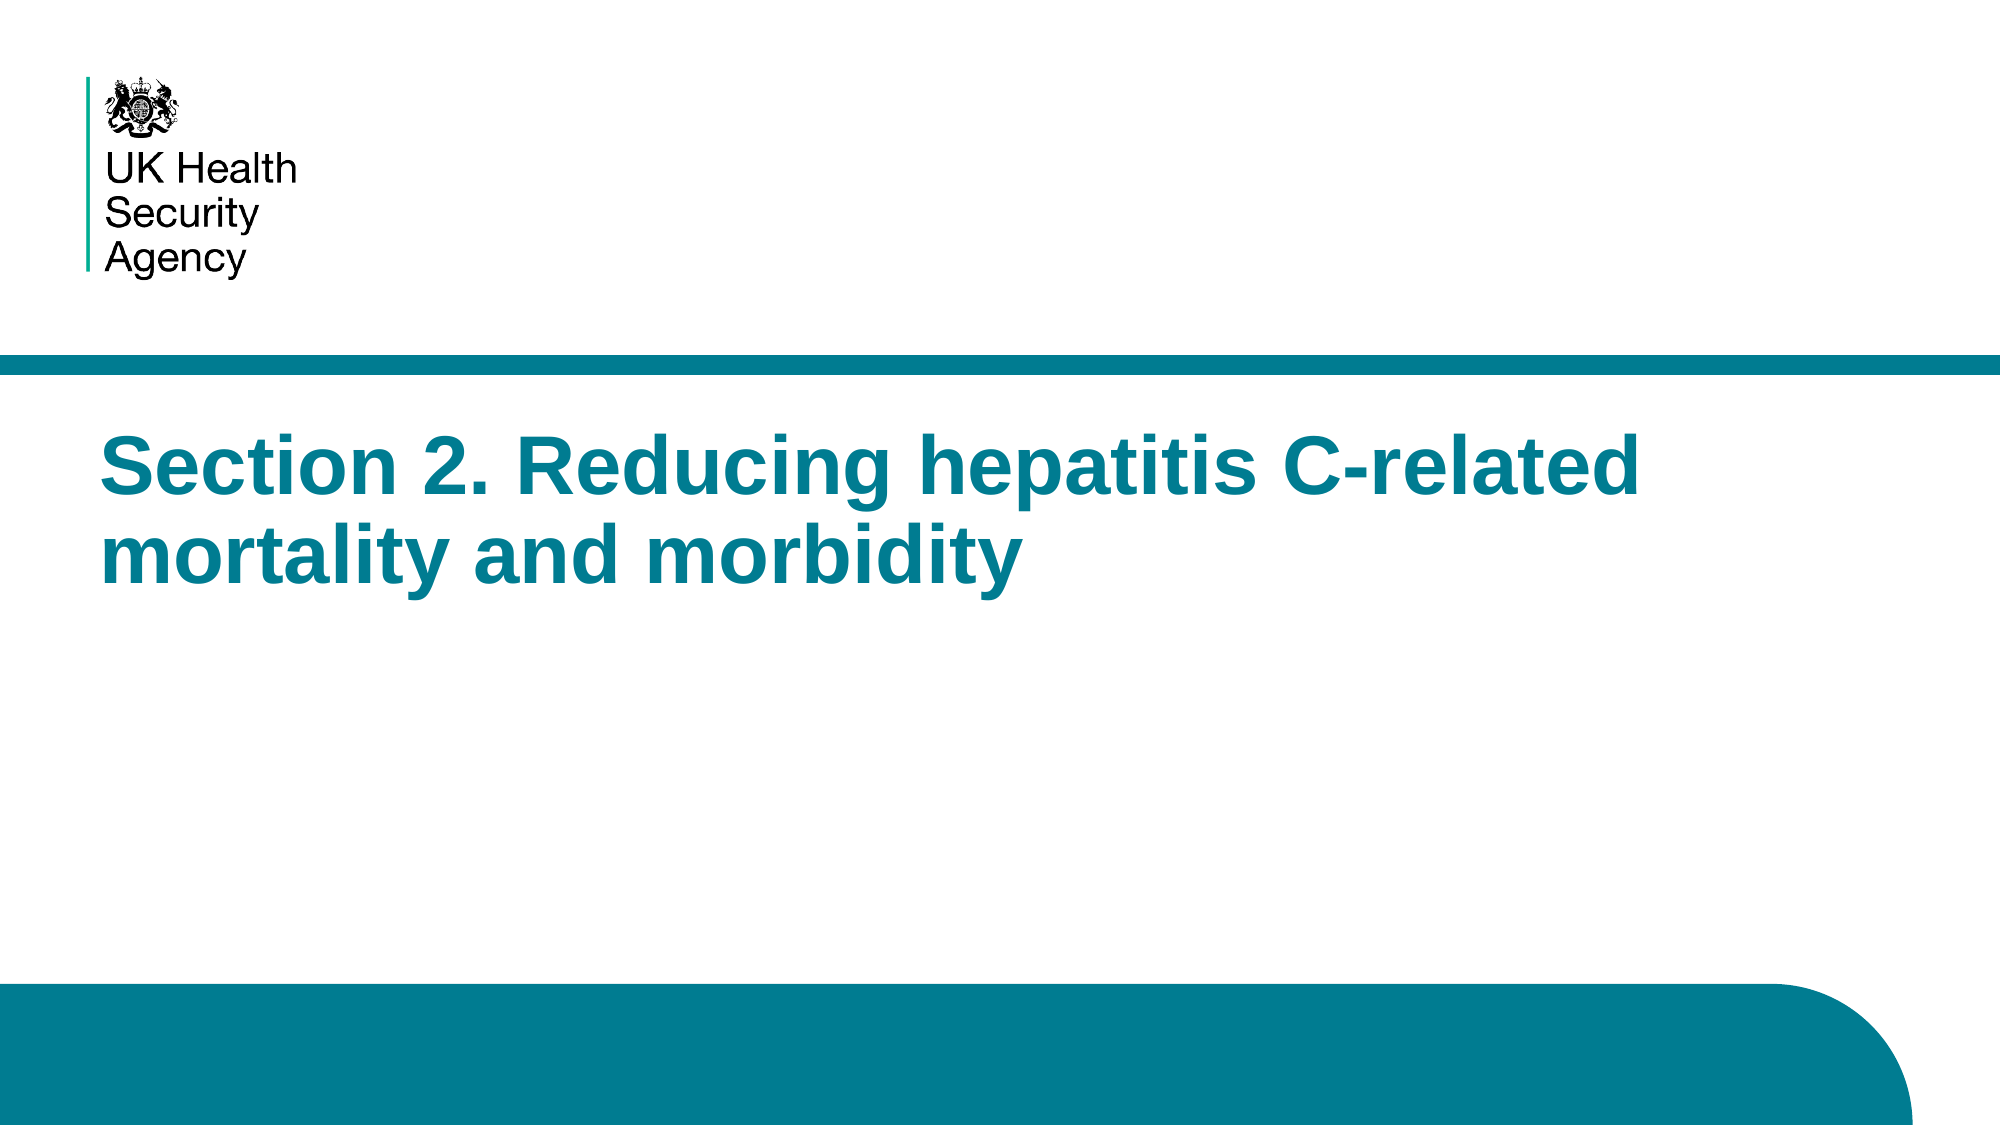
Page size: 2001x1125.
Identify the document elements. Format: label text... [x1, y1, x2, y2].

title Section 2. Reducing hepatitis C-related mortality and morbidity [84, 414, 1804, 807]
